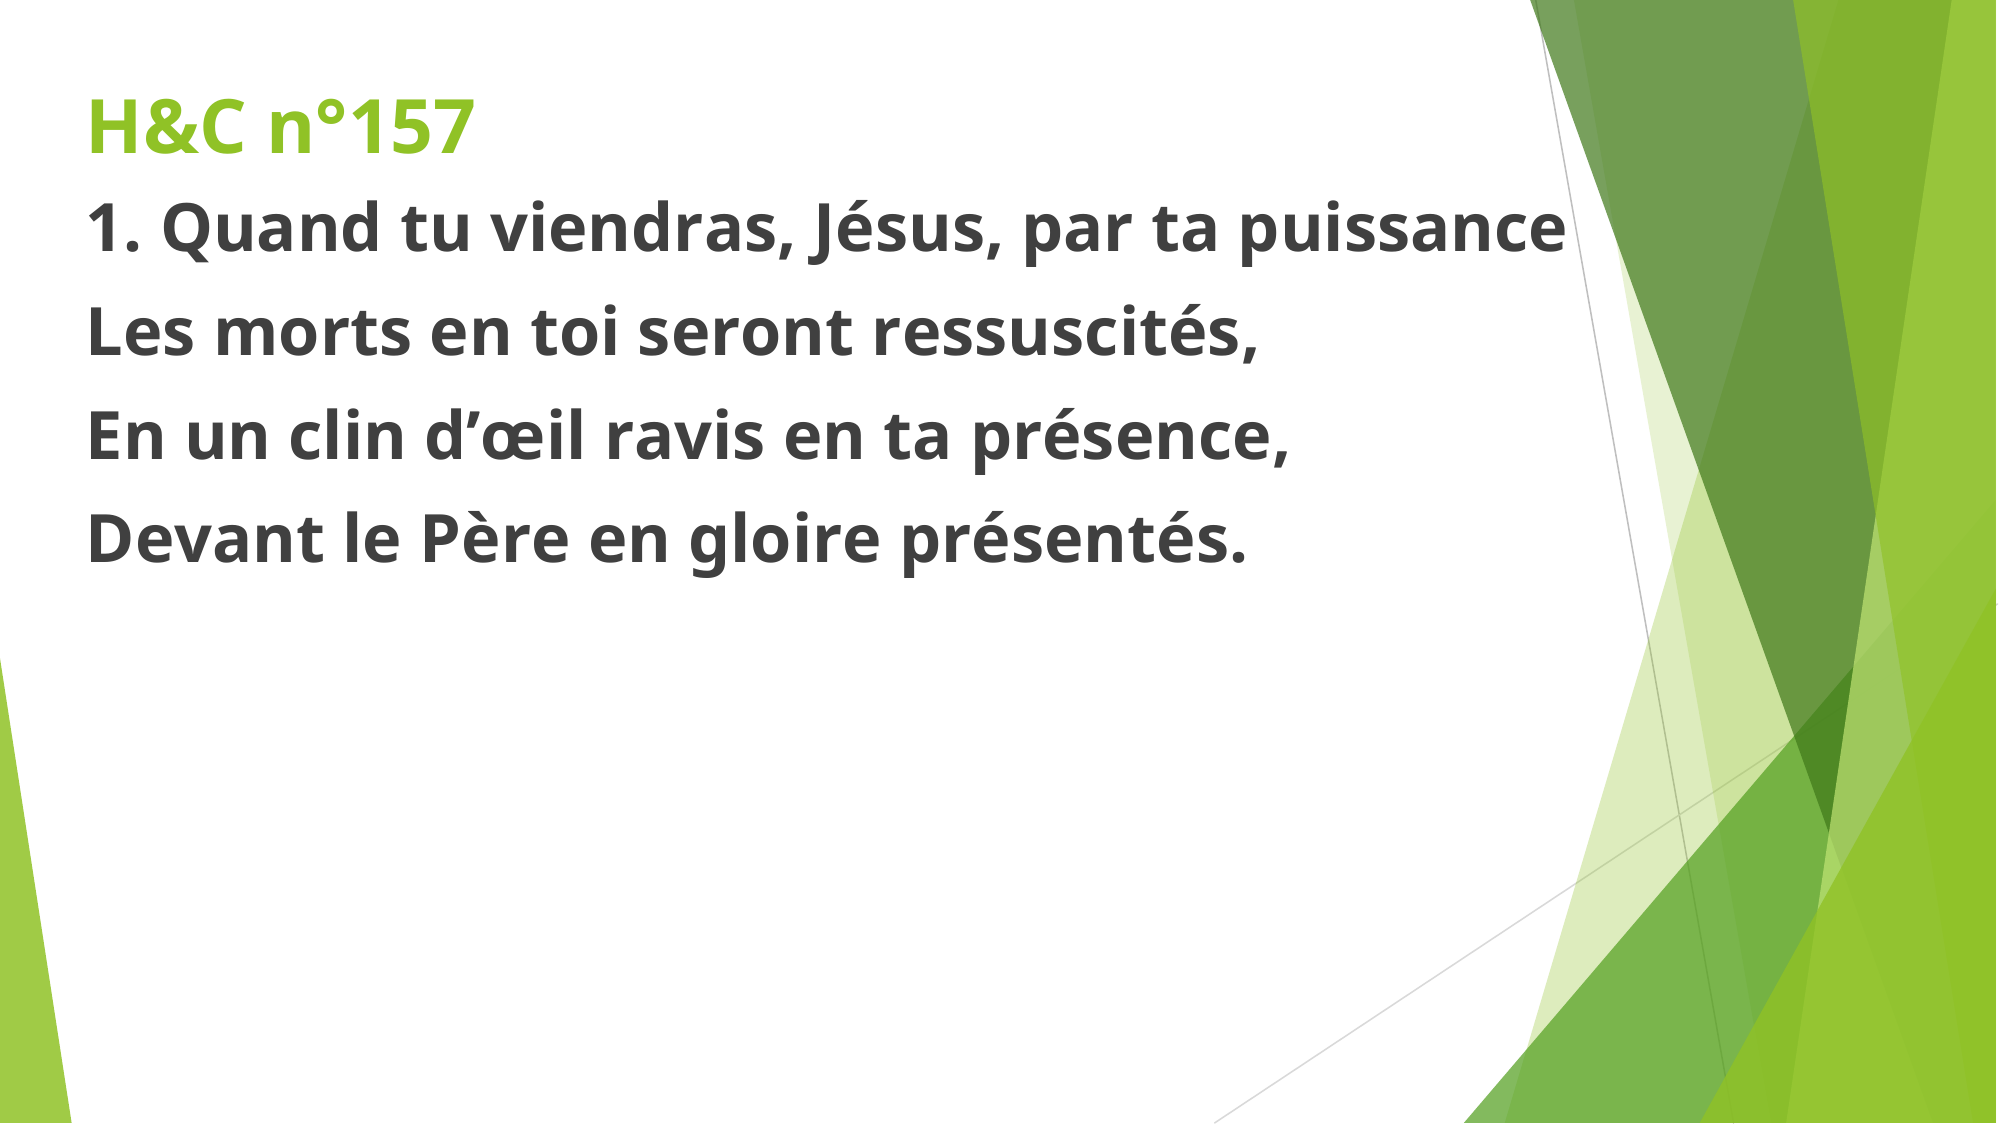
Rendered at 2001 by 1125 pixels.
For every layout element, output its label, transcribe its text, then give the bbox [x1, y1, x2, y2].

text_box H&C n°157 [70, 70, 1522, 165]
text_box 1. Quand tu viendras, Jésus, par ta puissance Les morts en toi seront ressuscités, En un clin d’œil ravis en ta présence, Devant le Père en gloire présentés. [70, 165, 2001, 1037]
